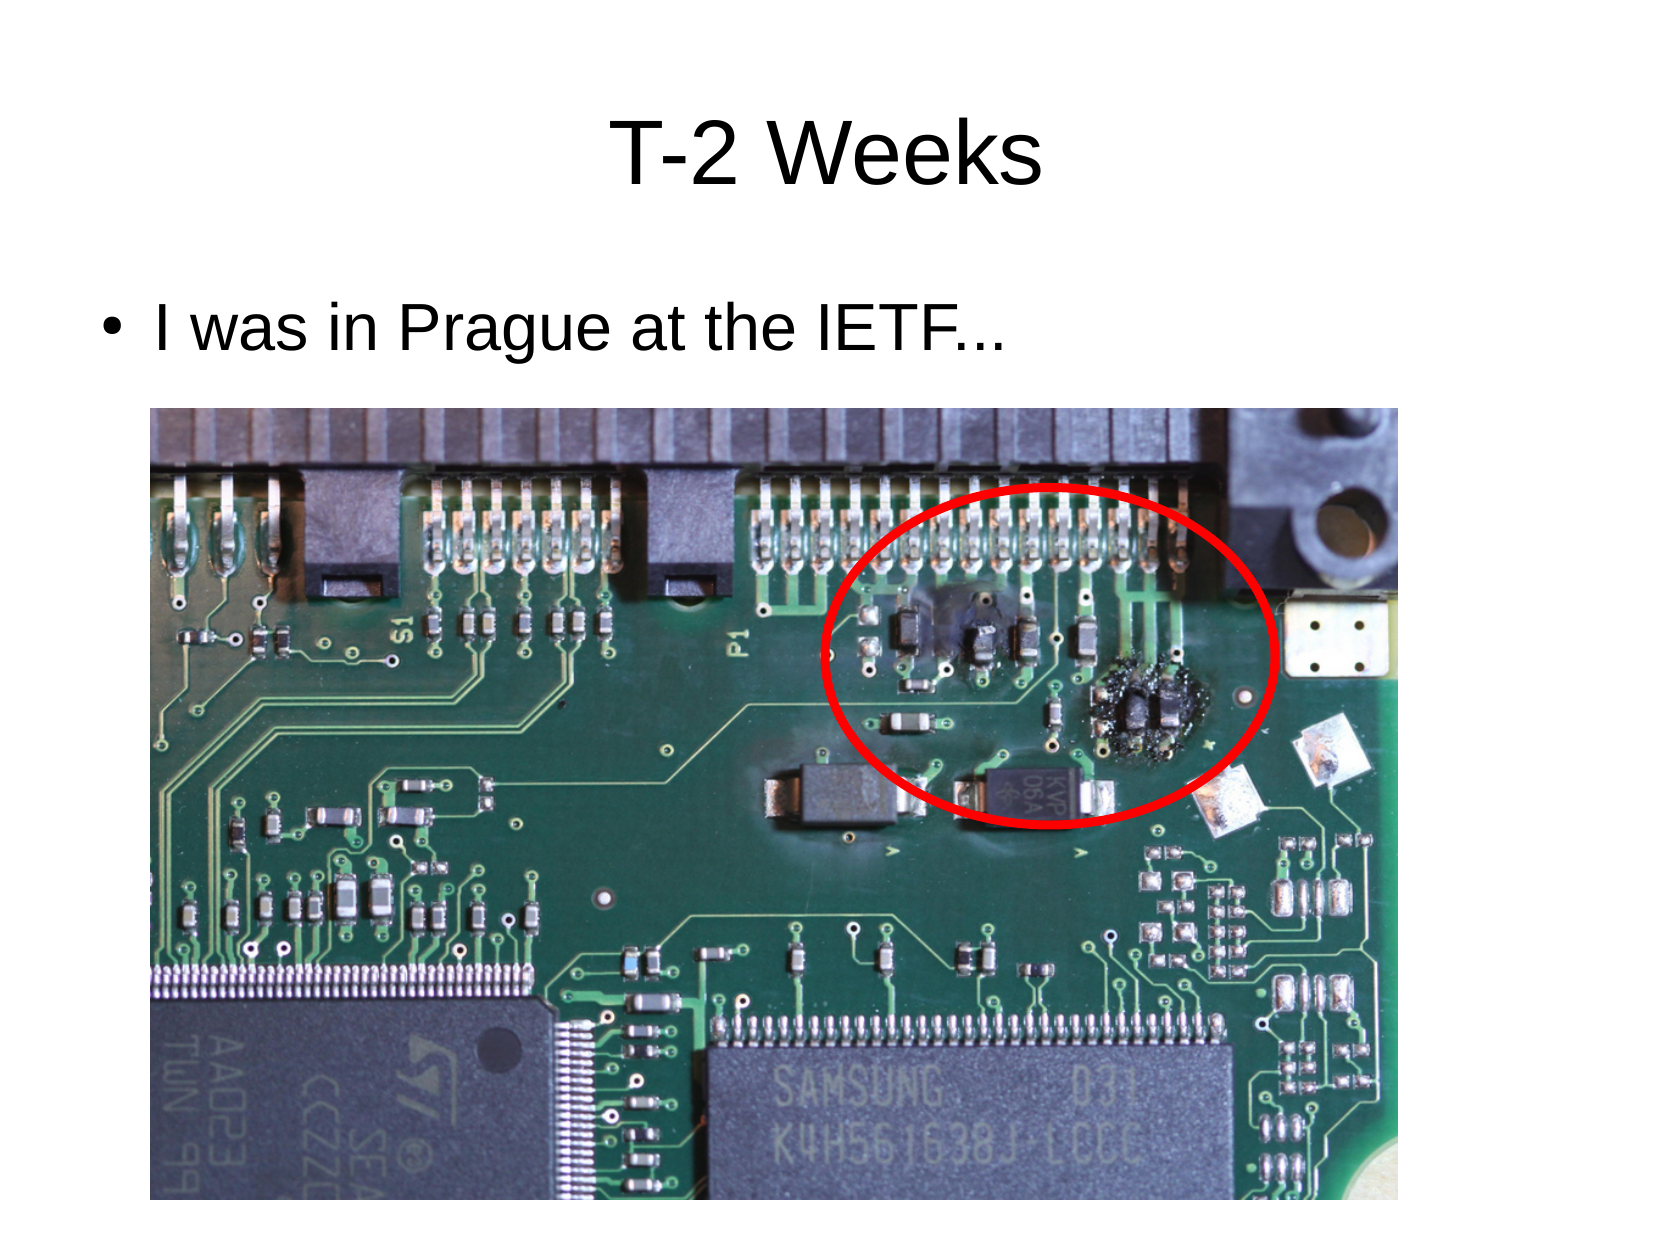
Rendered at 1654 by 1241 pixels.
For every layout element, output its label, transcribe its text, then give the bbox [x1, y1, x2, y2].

list I was in Prague at the IETF... [82, 290, 1571, 1109]
picture [150, 408, 1398, 1201]
title T-2 Weeks [82, 49, 1571, 257]
